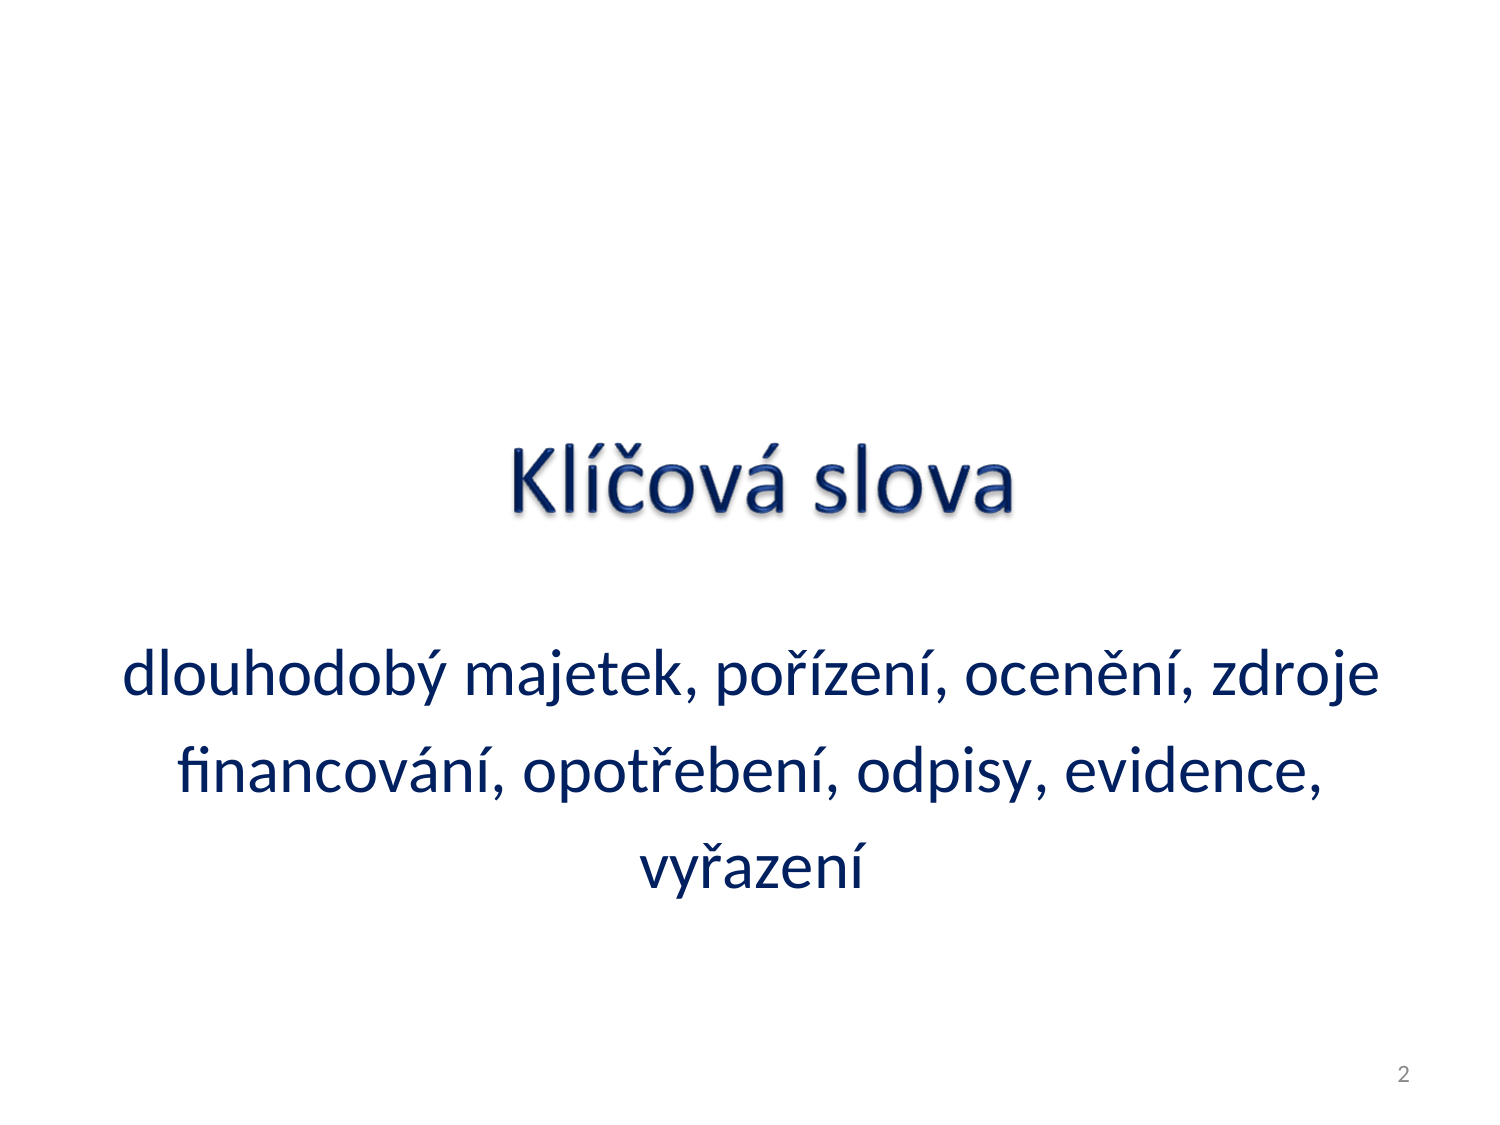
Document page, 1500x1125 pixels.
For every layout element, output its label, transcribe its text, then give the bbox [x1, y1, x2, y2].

text_box <číslo> [1074, 1042, 1426, 1103]
list dlouhodobý majetek, pořízení, ocenění, zdroje financování, opotřebení, odpisy, evidence, vyřazení [76, 621, 1427, 922]
picture [78, 378, 1448, 588]
